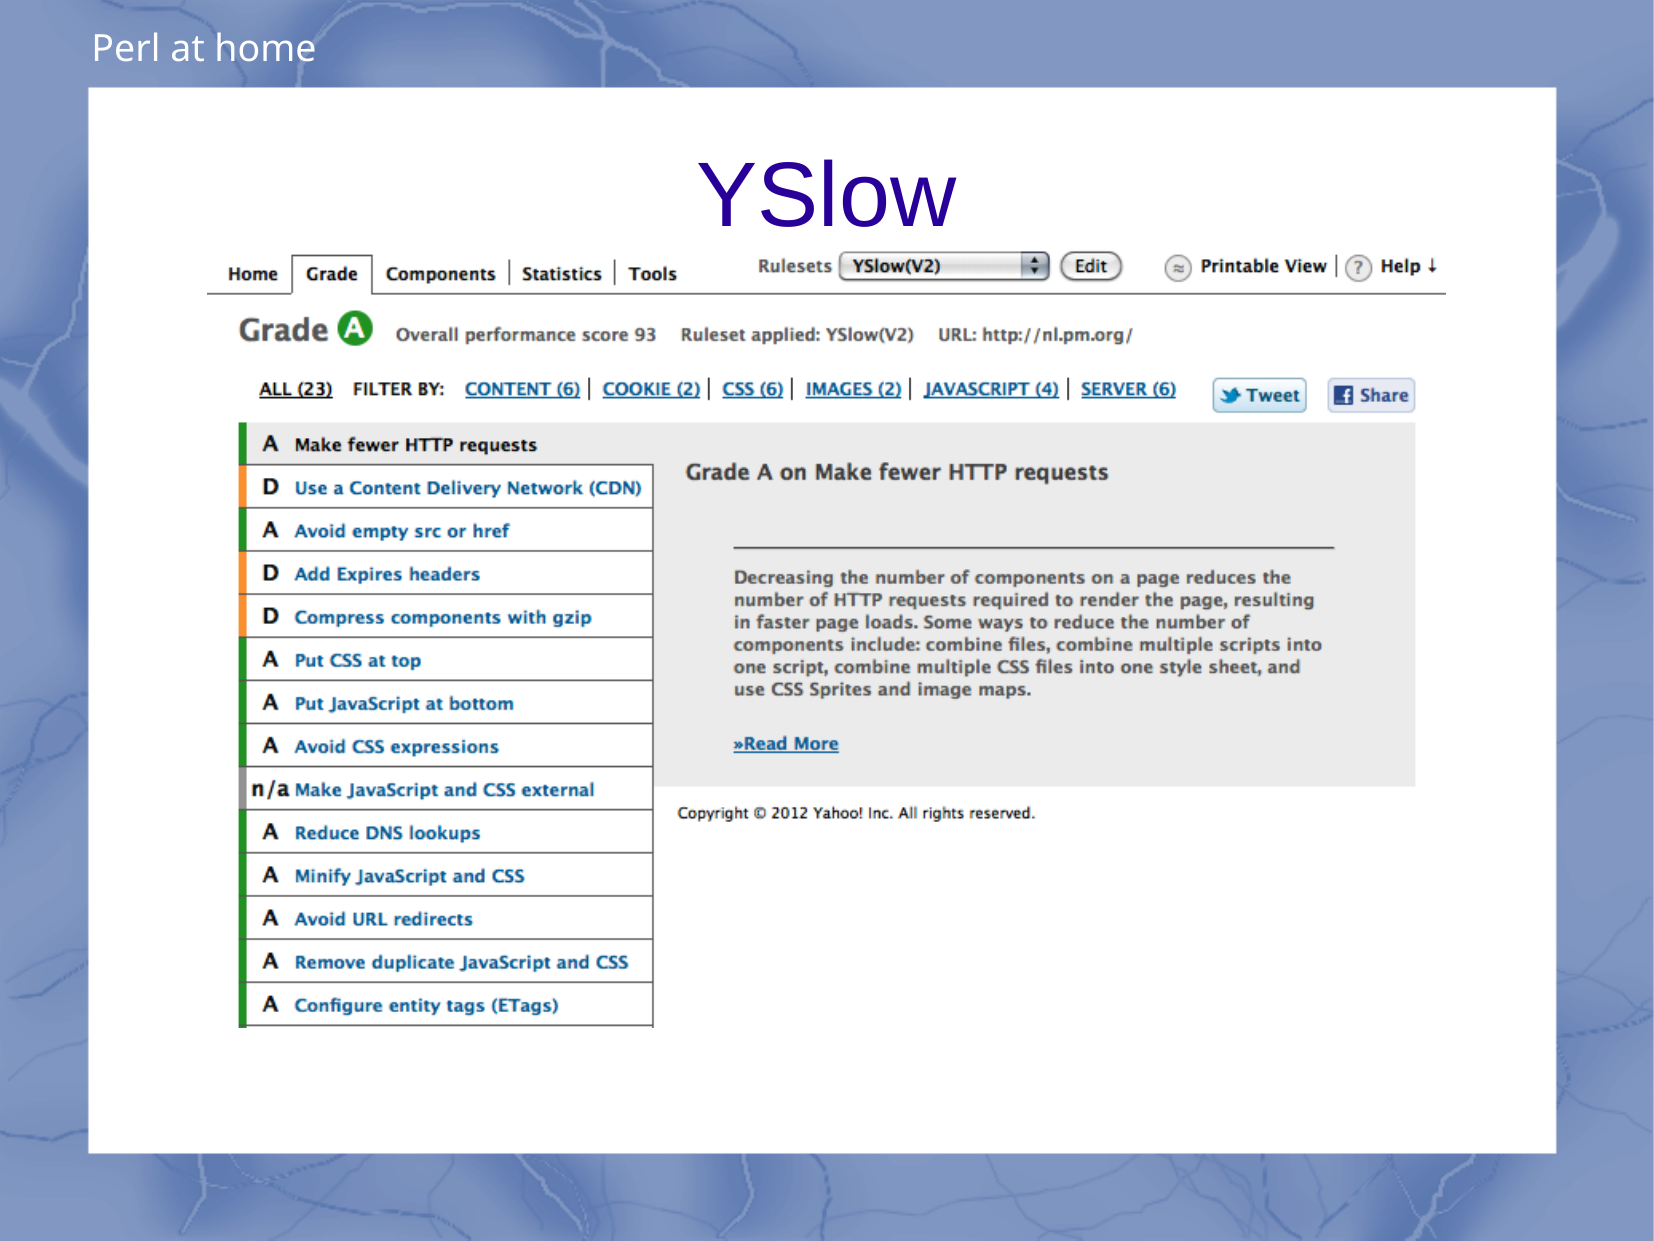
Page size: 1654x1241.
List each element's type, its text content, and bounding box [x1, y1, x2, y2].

picture [0, 0, 1654, 1241]
title YSlow [118, 98, 1536, 291]
